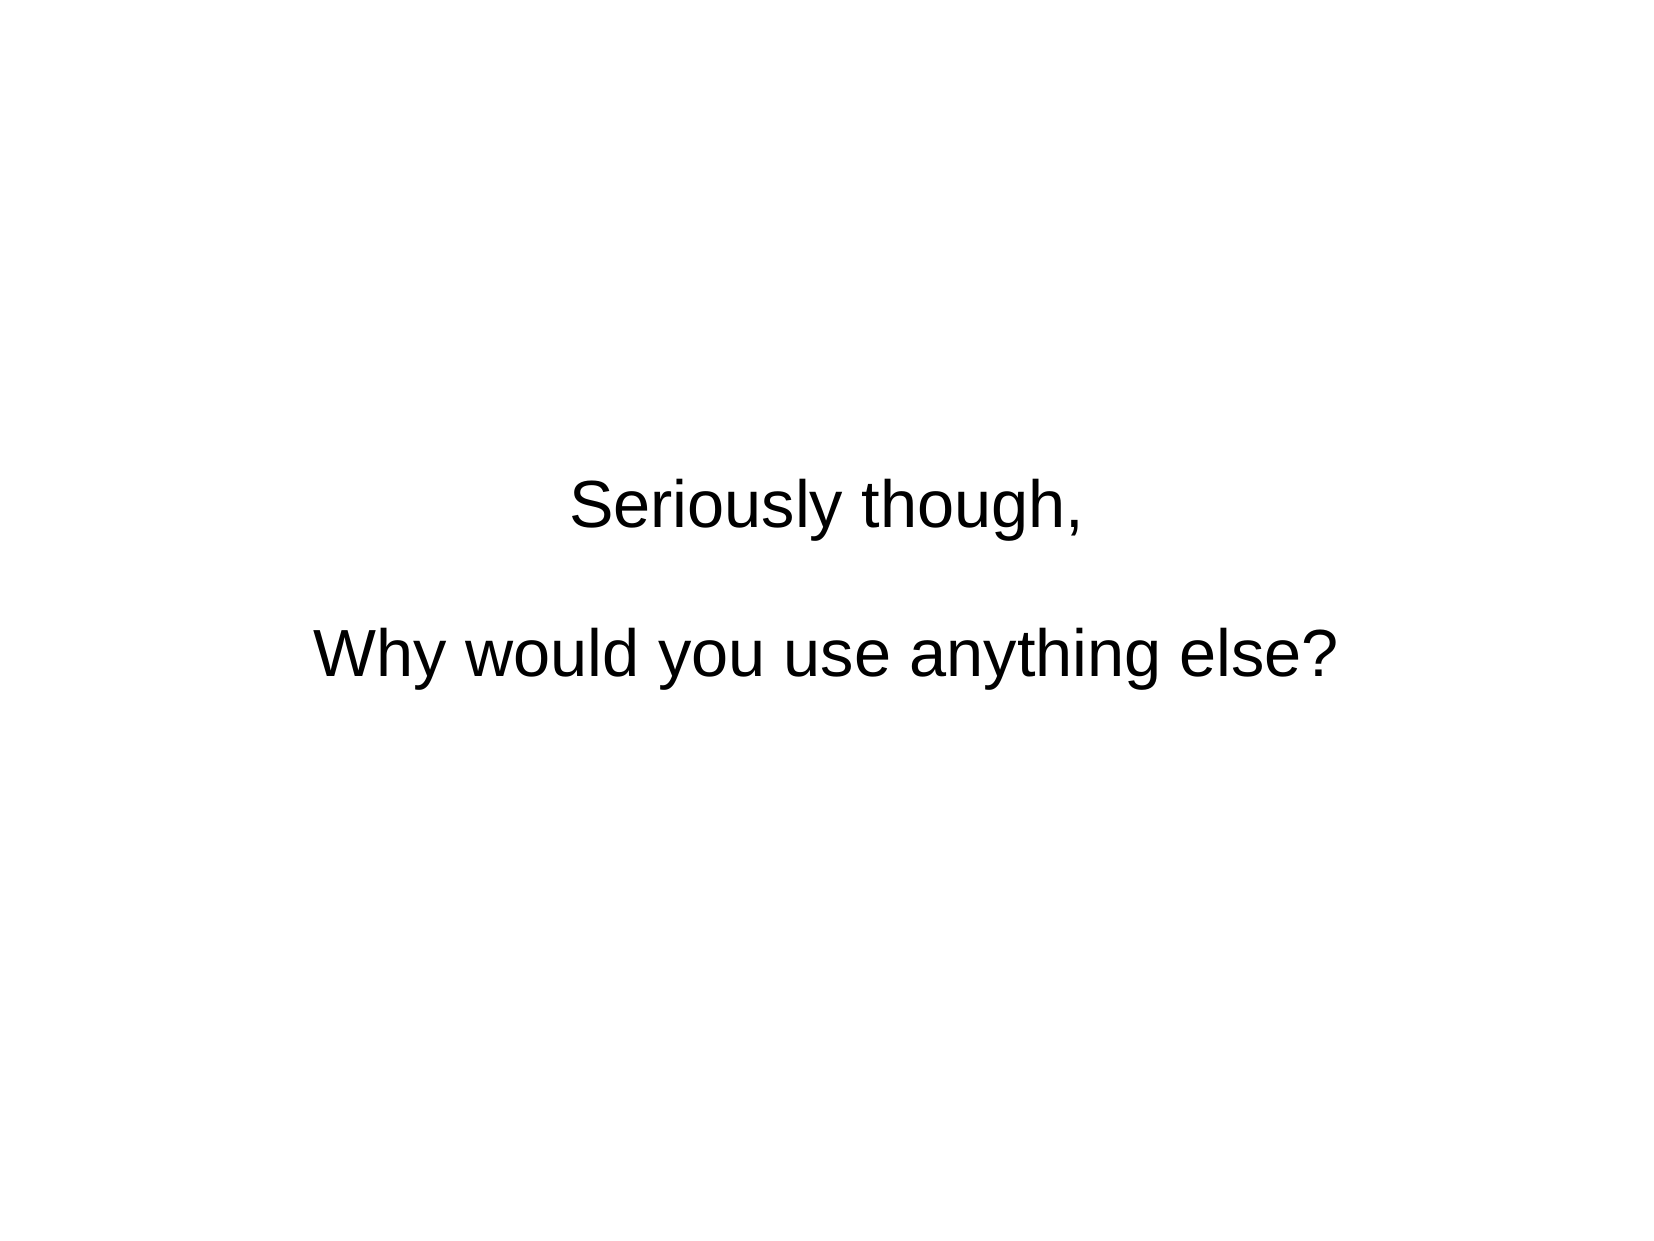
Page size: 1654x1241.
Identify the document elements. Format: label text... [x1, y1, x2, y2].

subtitle Seriously though, Why would you use anything else? [82, 49, 1571, 1109]
